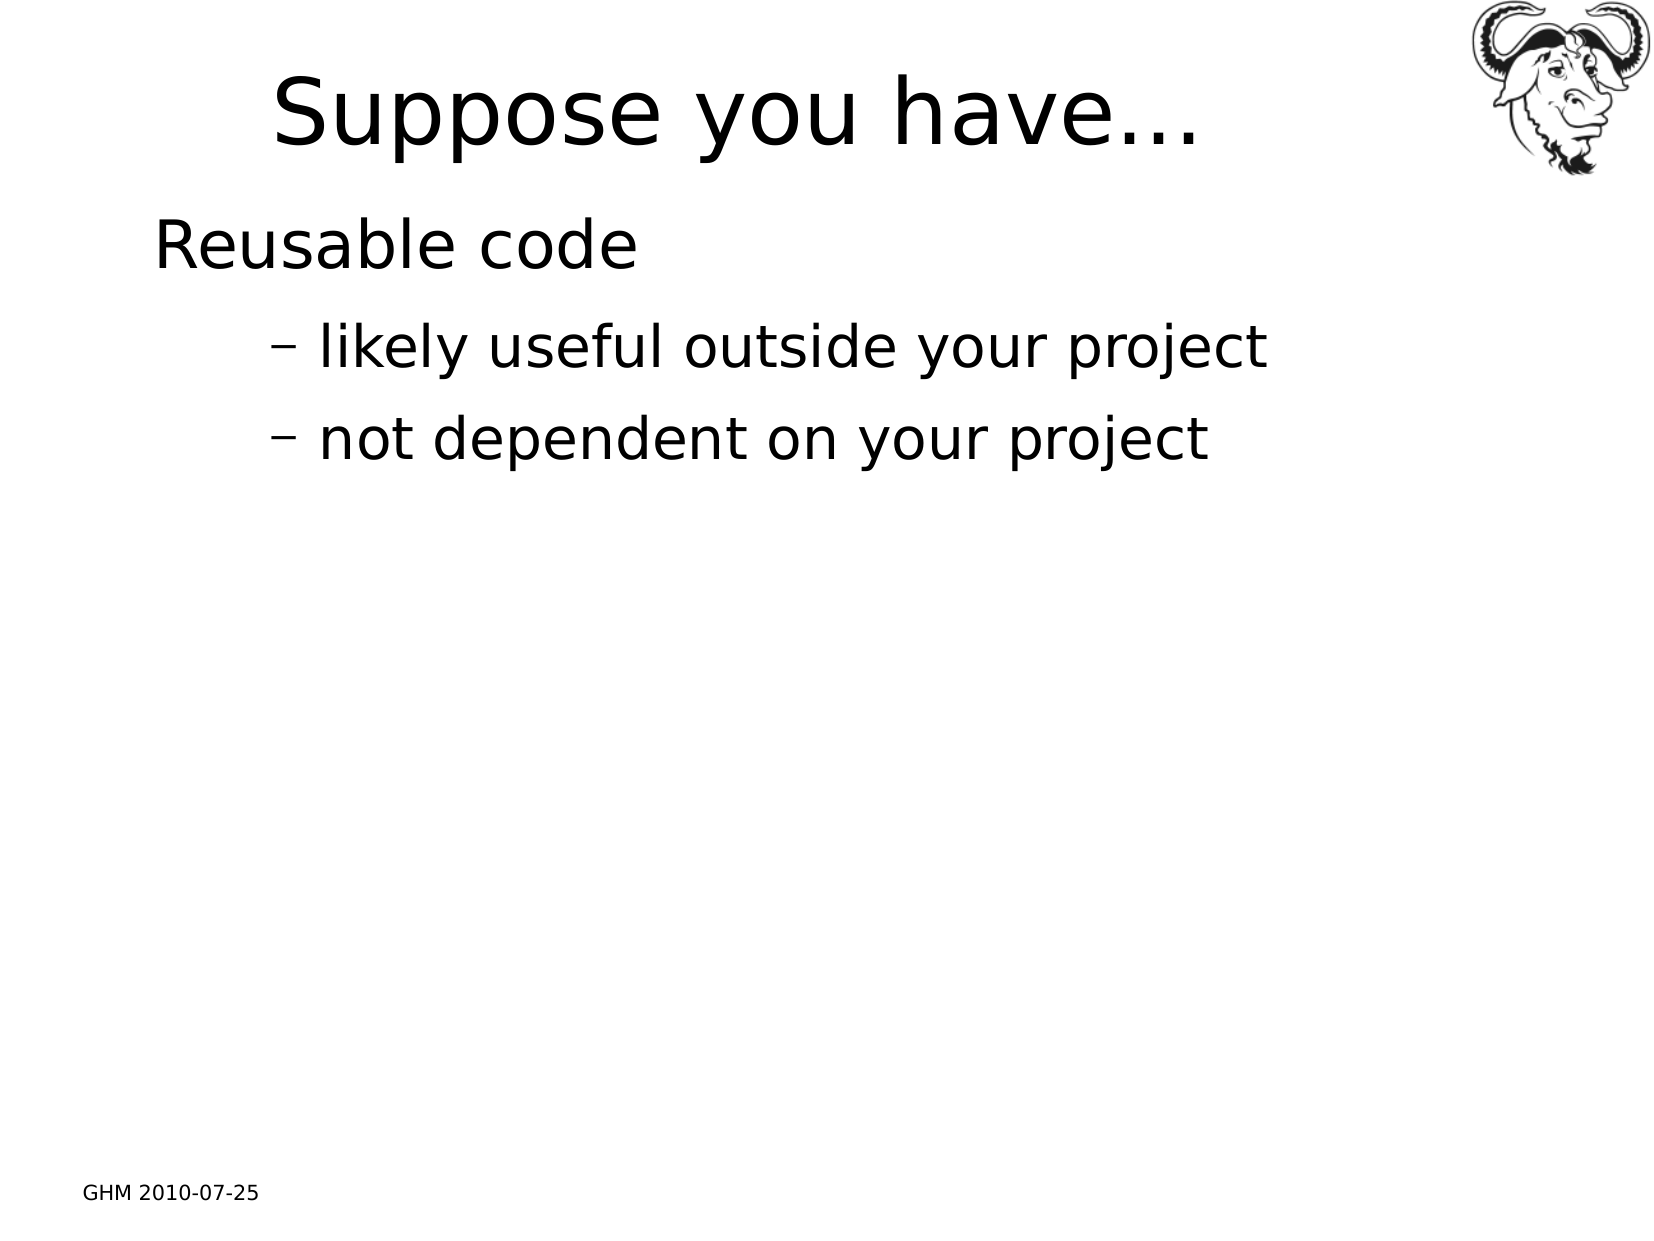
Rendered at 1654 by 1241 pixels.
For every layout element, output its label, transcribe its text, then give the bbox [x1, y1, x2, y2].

picture [1469, 0, 1654, 178]
list Reusable code likely useful outside your project not dependent on your project [82, 206, 1571, 1137]
title Suppose you have... [88, 56, 1388, 170]
